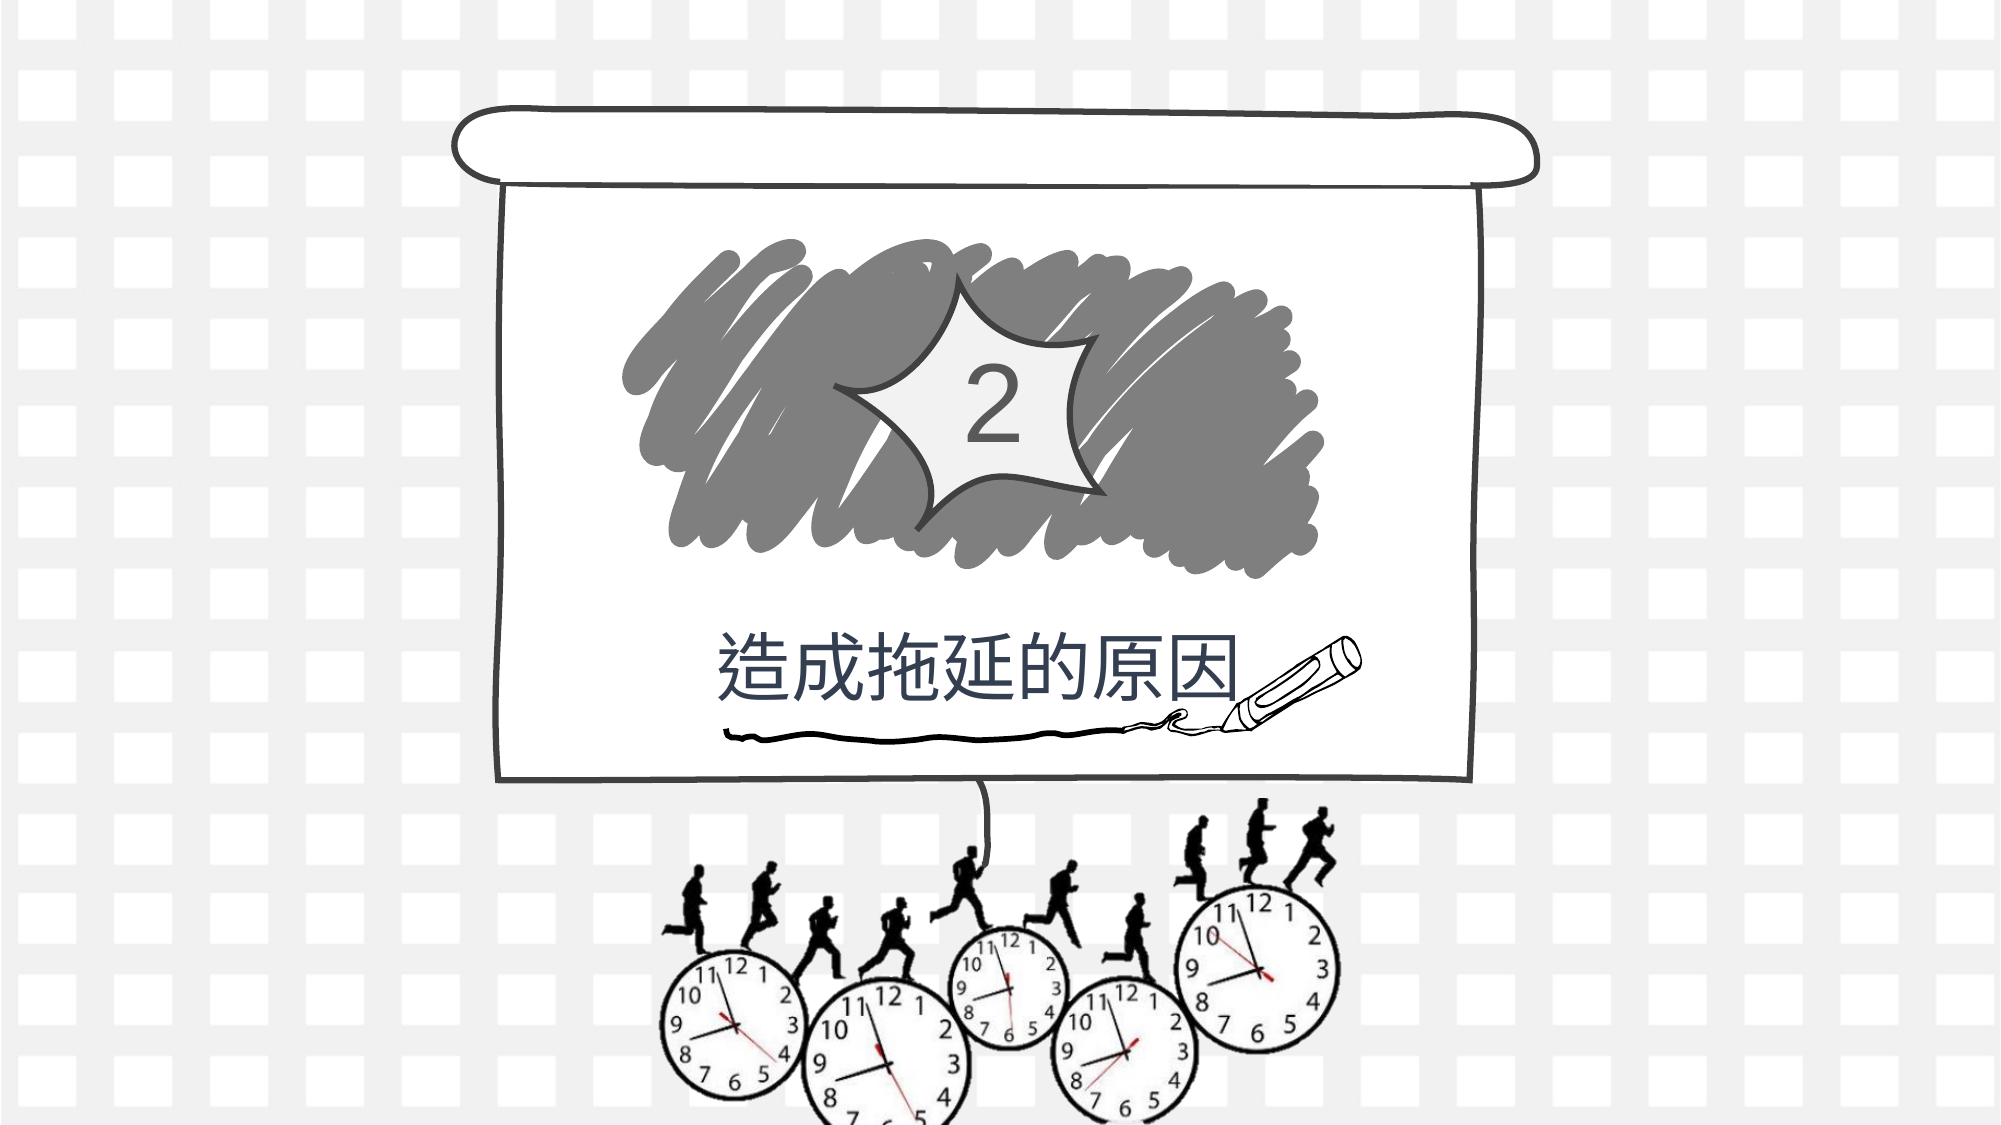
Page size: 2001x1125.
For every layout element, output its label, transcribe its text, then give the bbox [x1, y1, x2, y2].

picture [656, 798, 1344, 1125]
text_box 造成拖延的原因 [1250, 691, 1262, 719]
text_box [454, 108, 1538, 798]
text_box 造成拖延的原因 [1240, 701, 1251, 719]
text_box 2 [947, 322, 1045, 474]
text_box 造成拖延的原因 [701, 612, 1262, 719]
